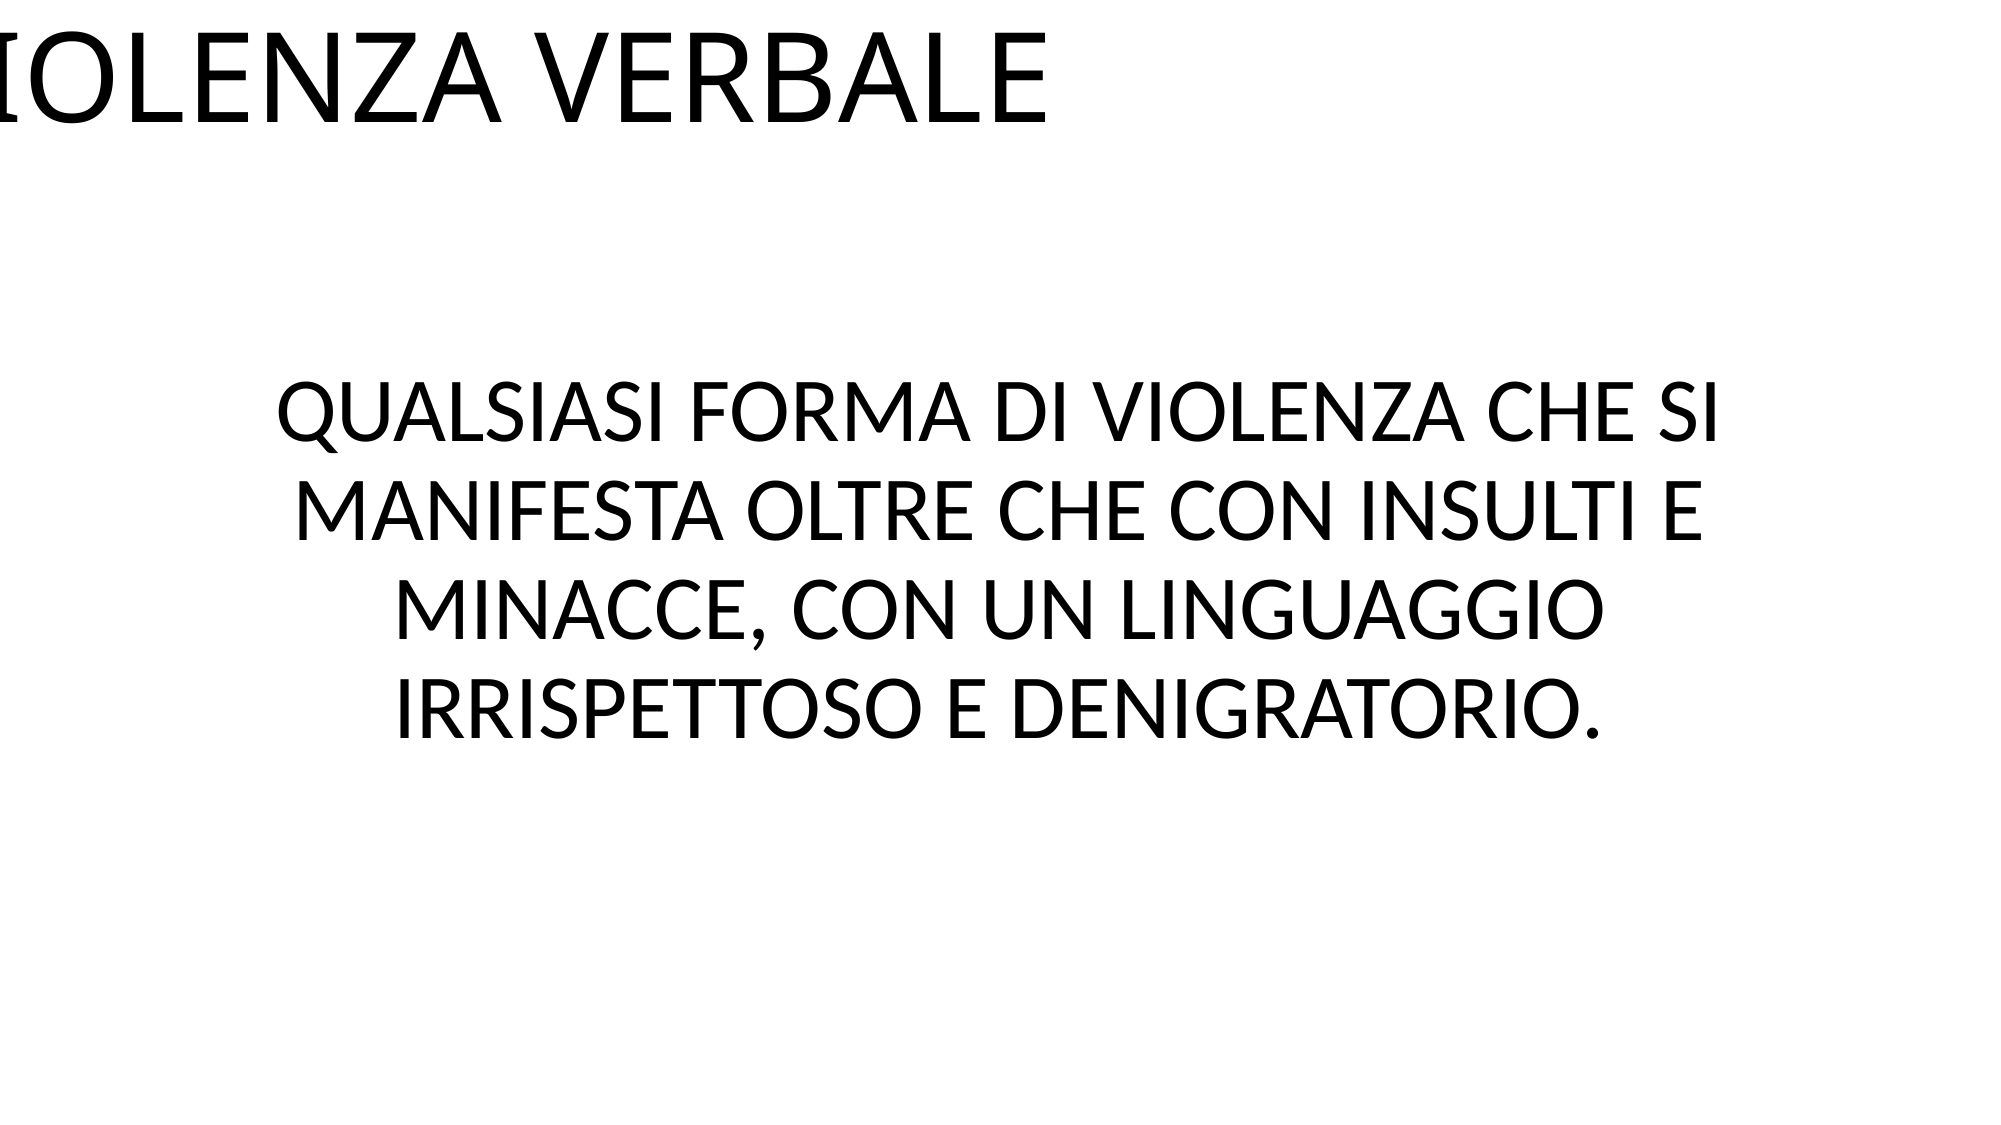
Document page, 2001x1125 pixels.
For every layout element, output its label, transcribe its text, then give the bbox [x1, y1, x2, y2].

subtitle QUALSIASI FORMA DI VIOLENZA CHE SI MANIFESTA OLTRE CHE CON INSULTI E MINACCE, CON UN LINGUAGGIO IRRISPETTOSO E DENIGRATORIO. [249, 354, 1750, 627]
title VIOLENZA VERBALE [0, 0, 1246, 157]
